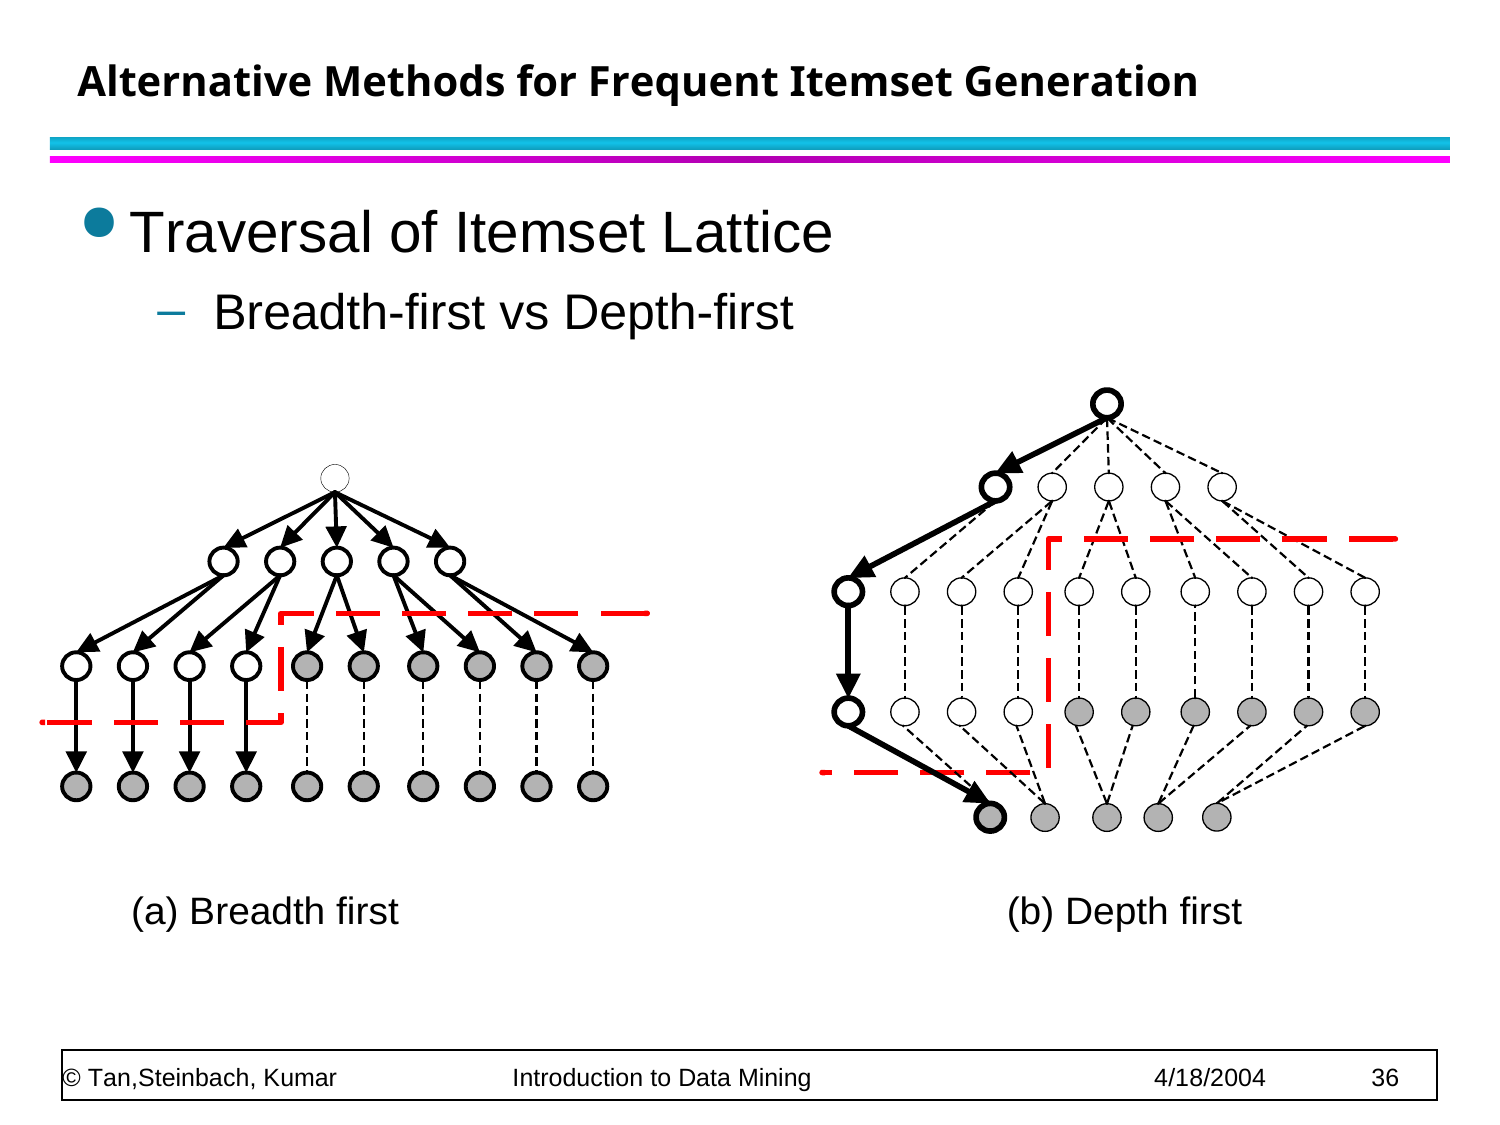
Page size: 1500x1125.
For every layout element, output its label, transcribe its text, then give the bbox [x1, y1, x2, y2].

title Alternative Methods for Frequent Itemset Generation [62, 22, 1475, 113]
text_box [37, 385, 1401, 938]
list Traversal of Itemset Lattice Breadth-first vs Depth-first [67, 187, 1432, 1038]
